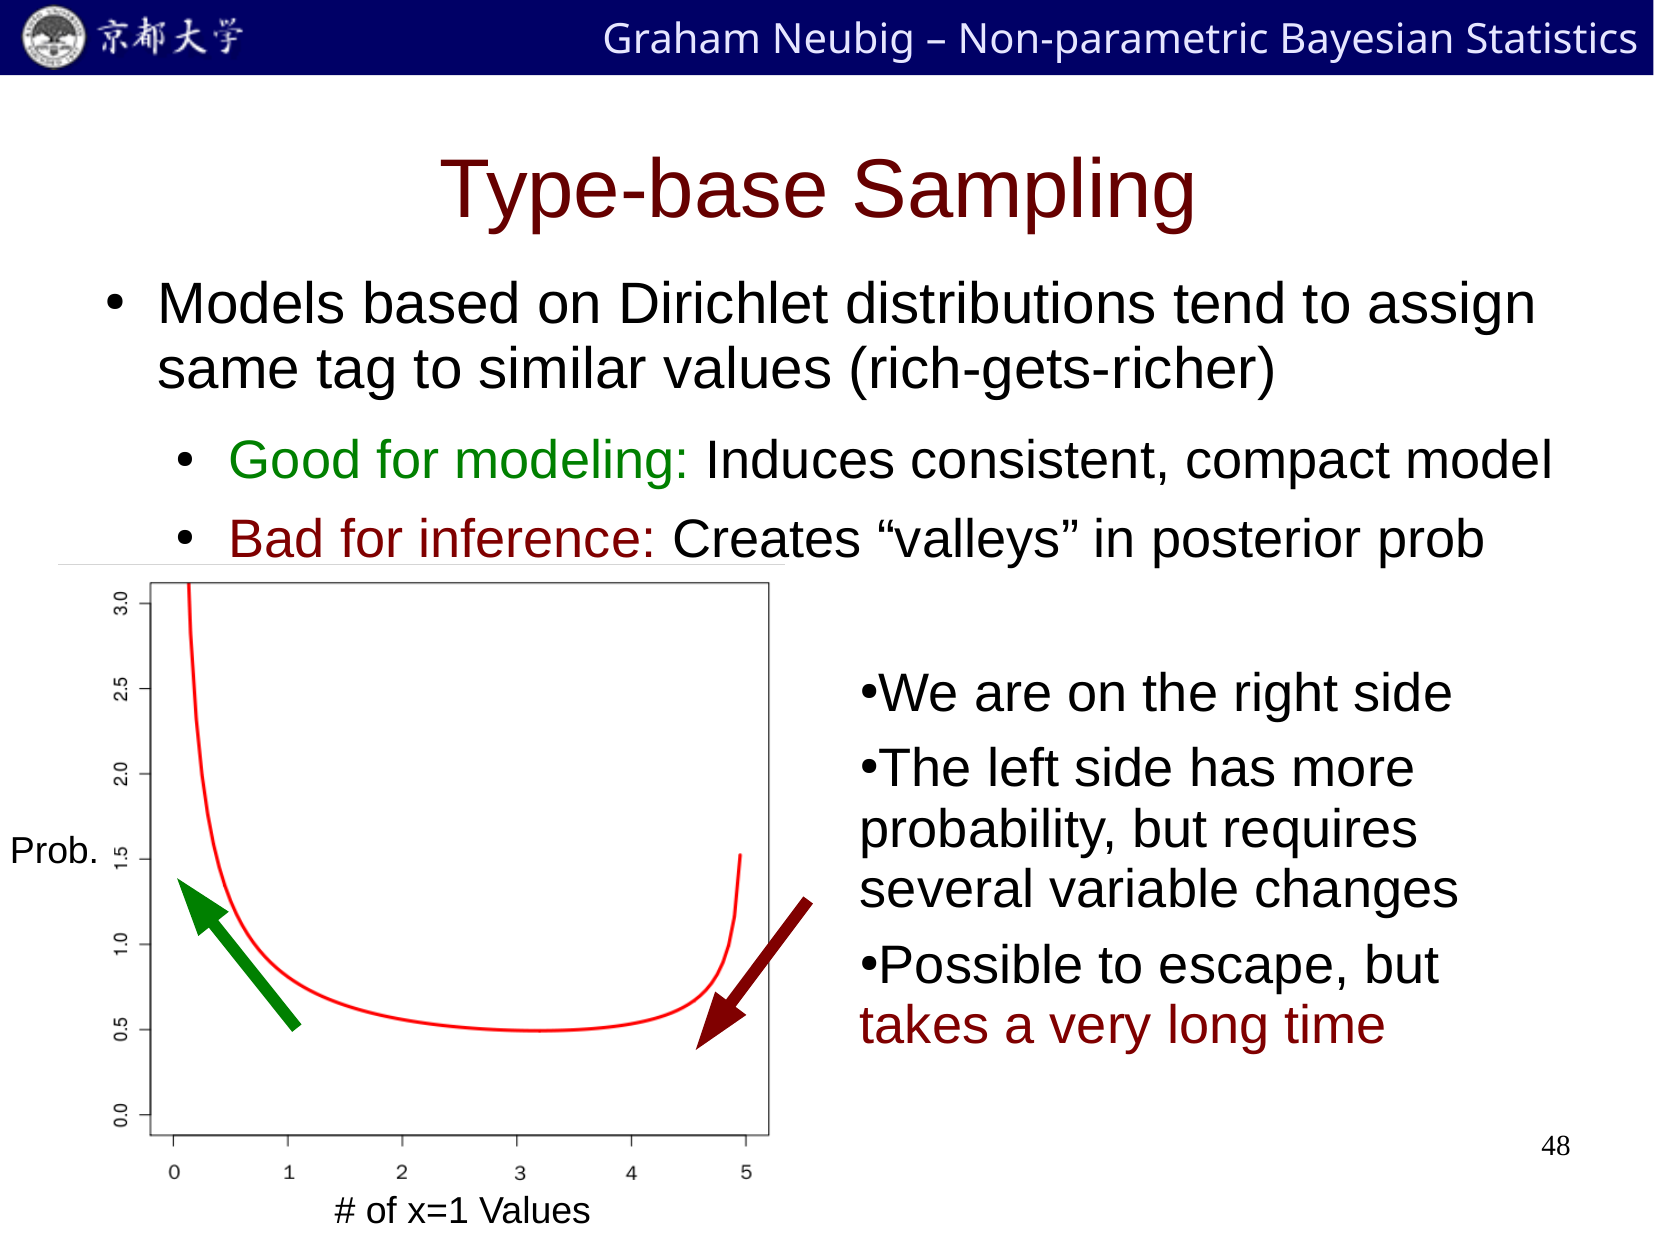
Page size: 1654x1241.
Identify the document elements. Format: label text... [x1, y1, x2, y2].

title Type-base Sampling [75, 100, 1564, 277]
text_box # of x=1 Values [319, 1182, 606, 1240]
picture [0, 0, 247, 70]
text_box We are on the right side The left side has more probability, but requires several variable changes Possible to escape, but takes a very long time [844, 655, 1595, 1063]
text_box Prob. [0, 822, 115, 879]
picture [58, 562, 785, 1238]
list Models based on Dirichlet distributions tend to assign same tag to similar values (rich-gets-richer) Good for modeling: Induces consistent, compact model Bad for inference: Creates “valleys” in posterior prob [86, 270, 1576, 570]
